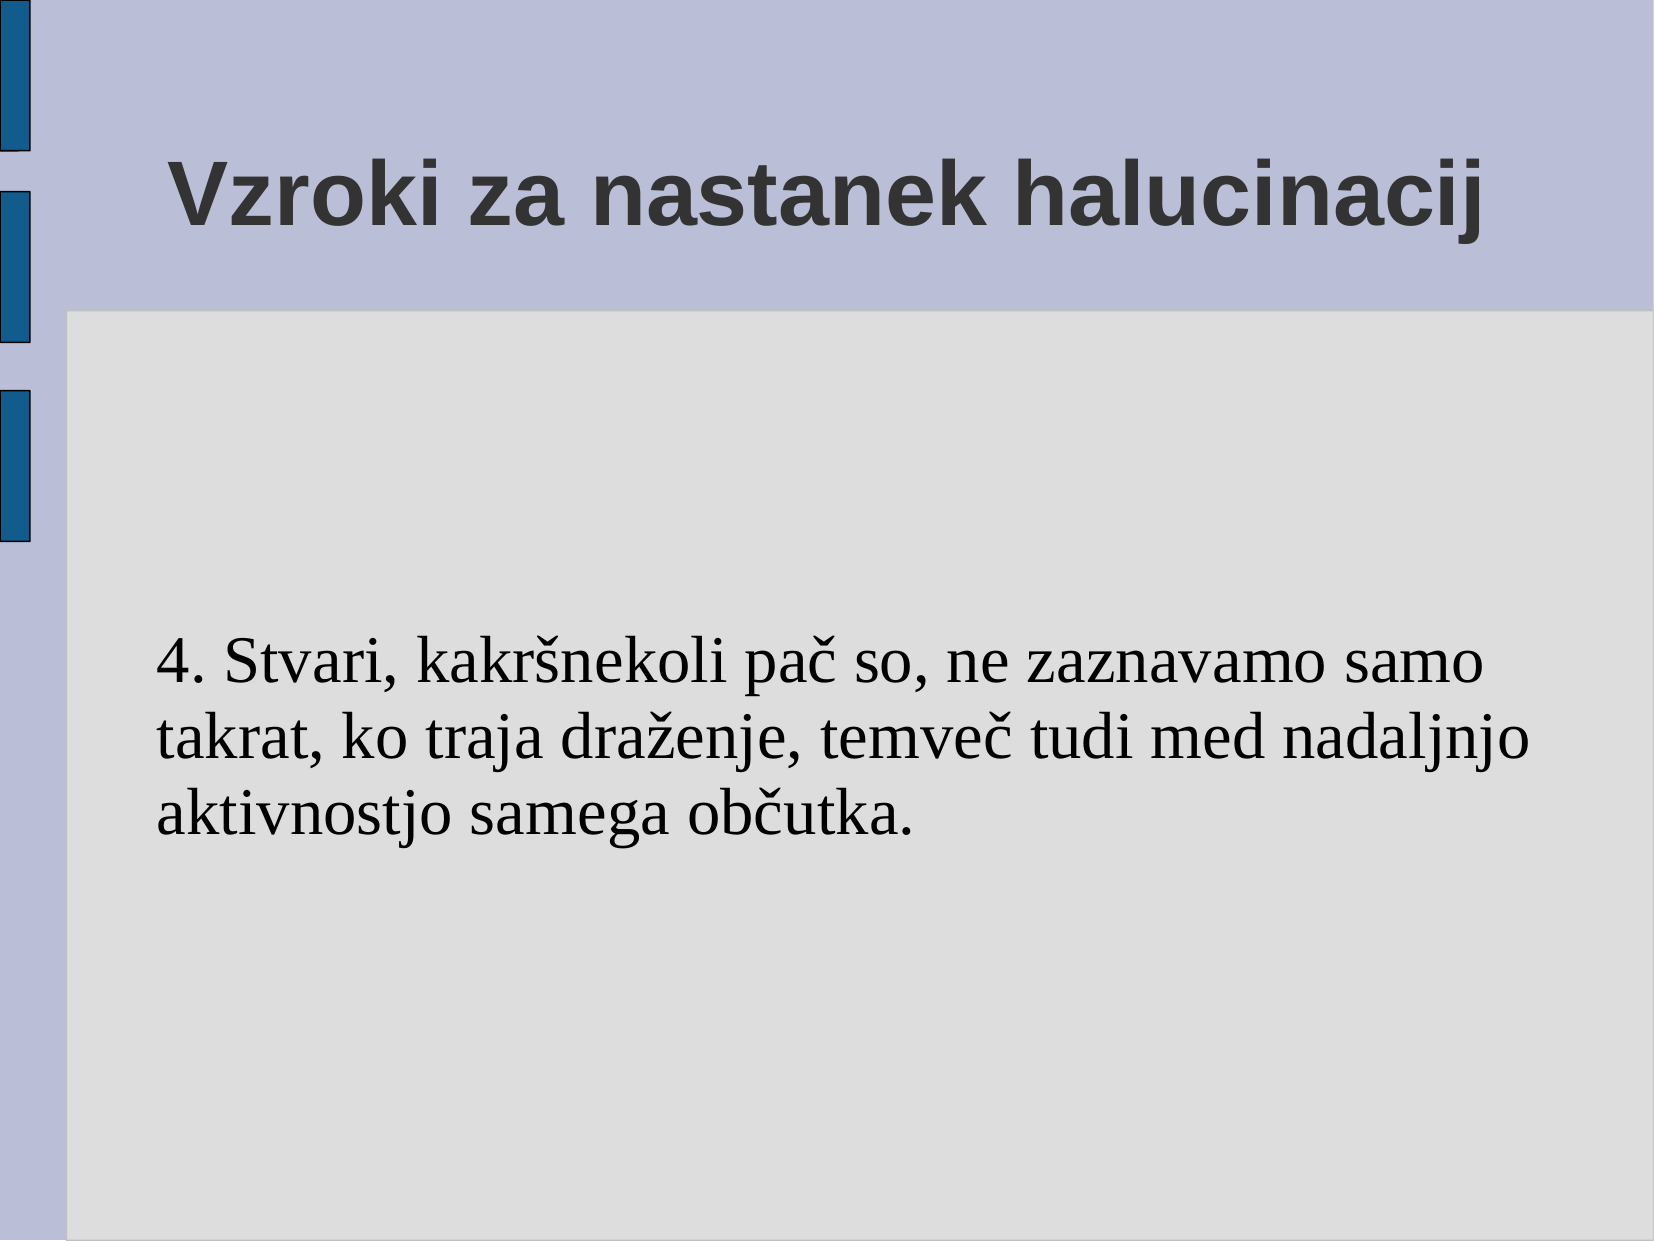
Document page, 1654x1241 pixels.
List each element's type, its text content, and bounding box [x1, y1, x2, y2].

subtitle 4. Stvari, kakršnekoli pač so, ne zaznavamo samo takrat, ko traja draženje, temveč tudi med nadaljnjo aktivnostjo samega občutka. [121, 352, 1534, 1119]
title Vzroki za nastanek halucinacij [121, 91, 1534, 299]
